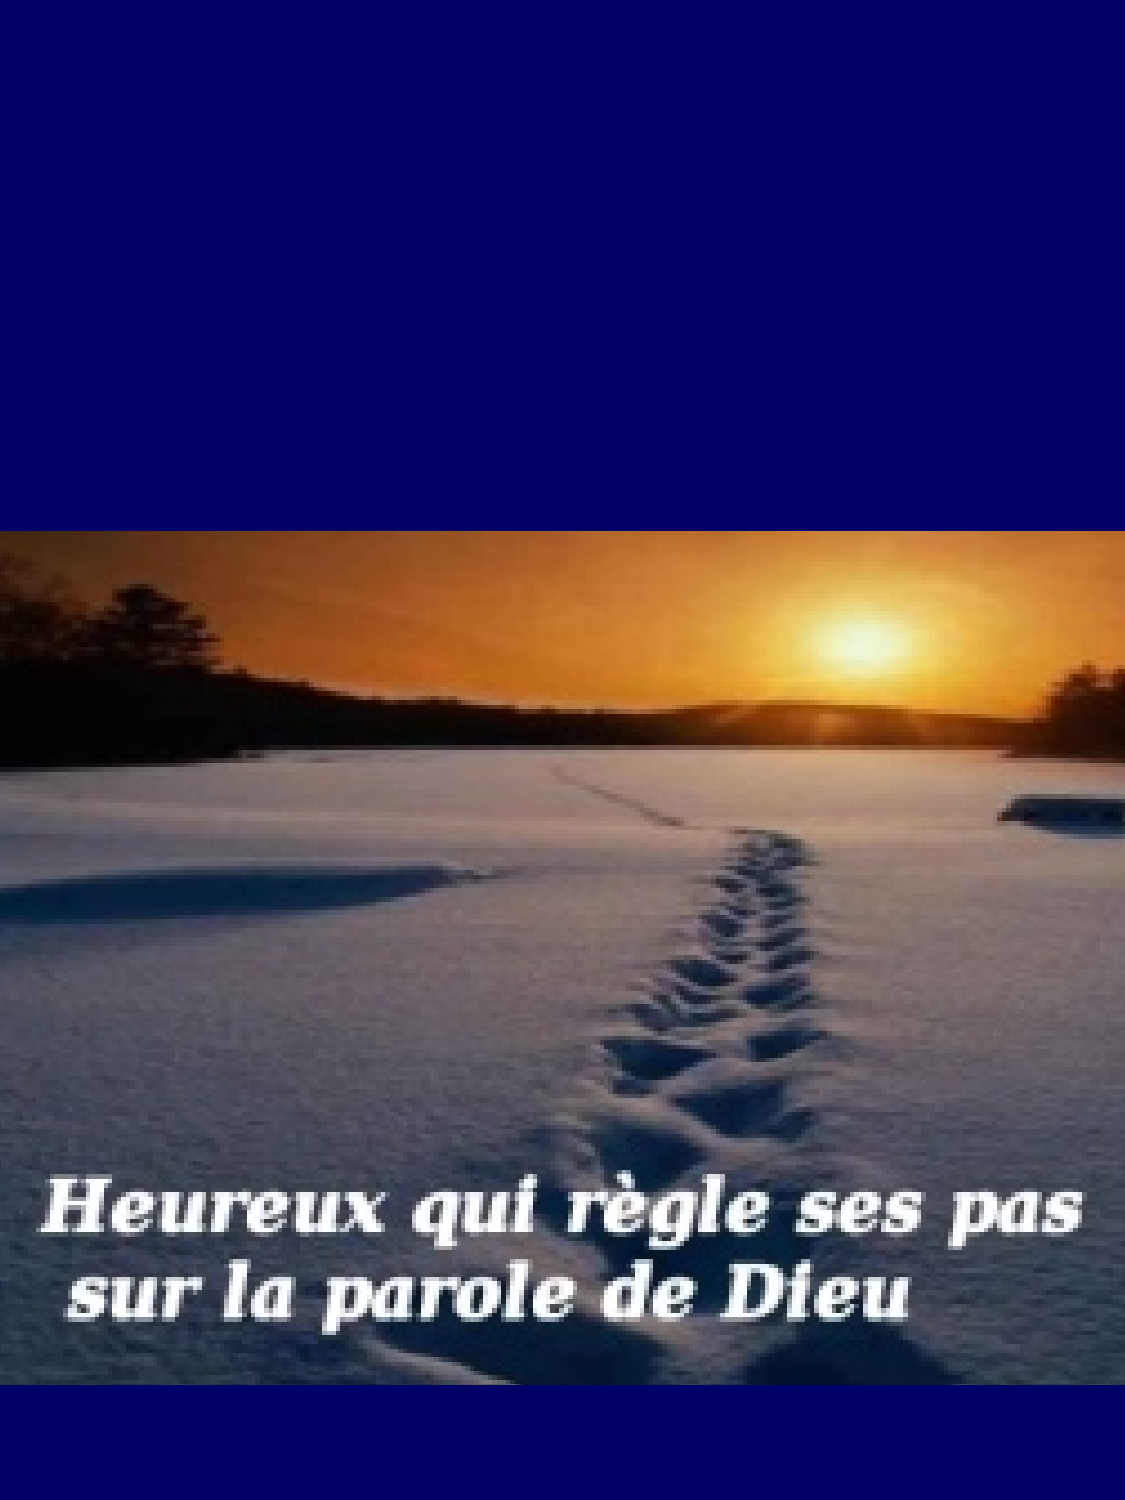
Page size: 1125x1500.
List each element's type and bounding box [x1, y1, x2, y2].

picture [0, 531, 1125, 1385]
